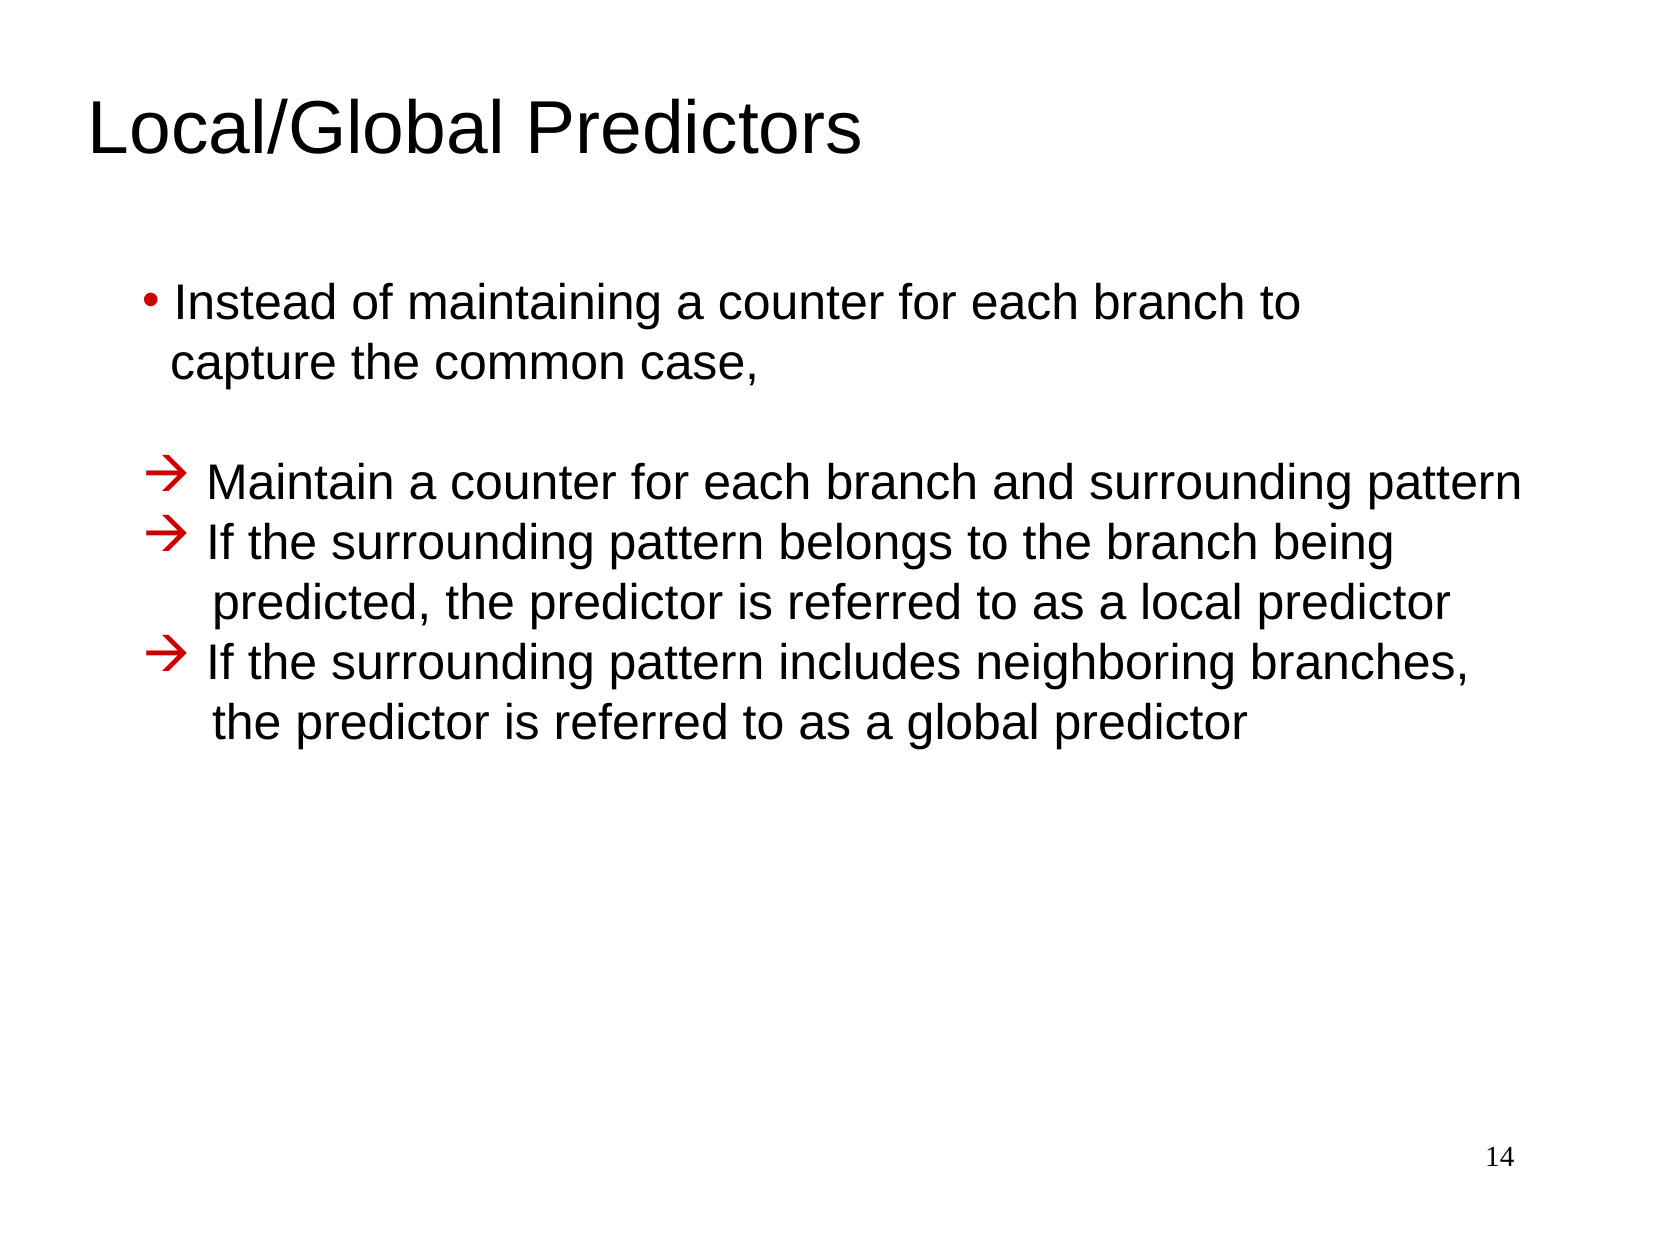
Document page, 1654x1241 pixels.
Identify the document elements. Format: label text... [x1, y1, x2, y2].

text_box Local/Global Predictors [73, 71, 879, 177]
text_box Instead of maintaining a counter for each branch to capture the common case, Maintain a counter for each branch and surrounding pattern If the surrounding pattern belongs to the branch being predicted, the predictor is referred to as a local predictor If the surrounding pattern includes neighboring branches, the predictor is referred to as a global predictor [127, 261, 1539, 758]
text_box <number> [1185, 1129, 1530, 1213]
